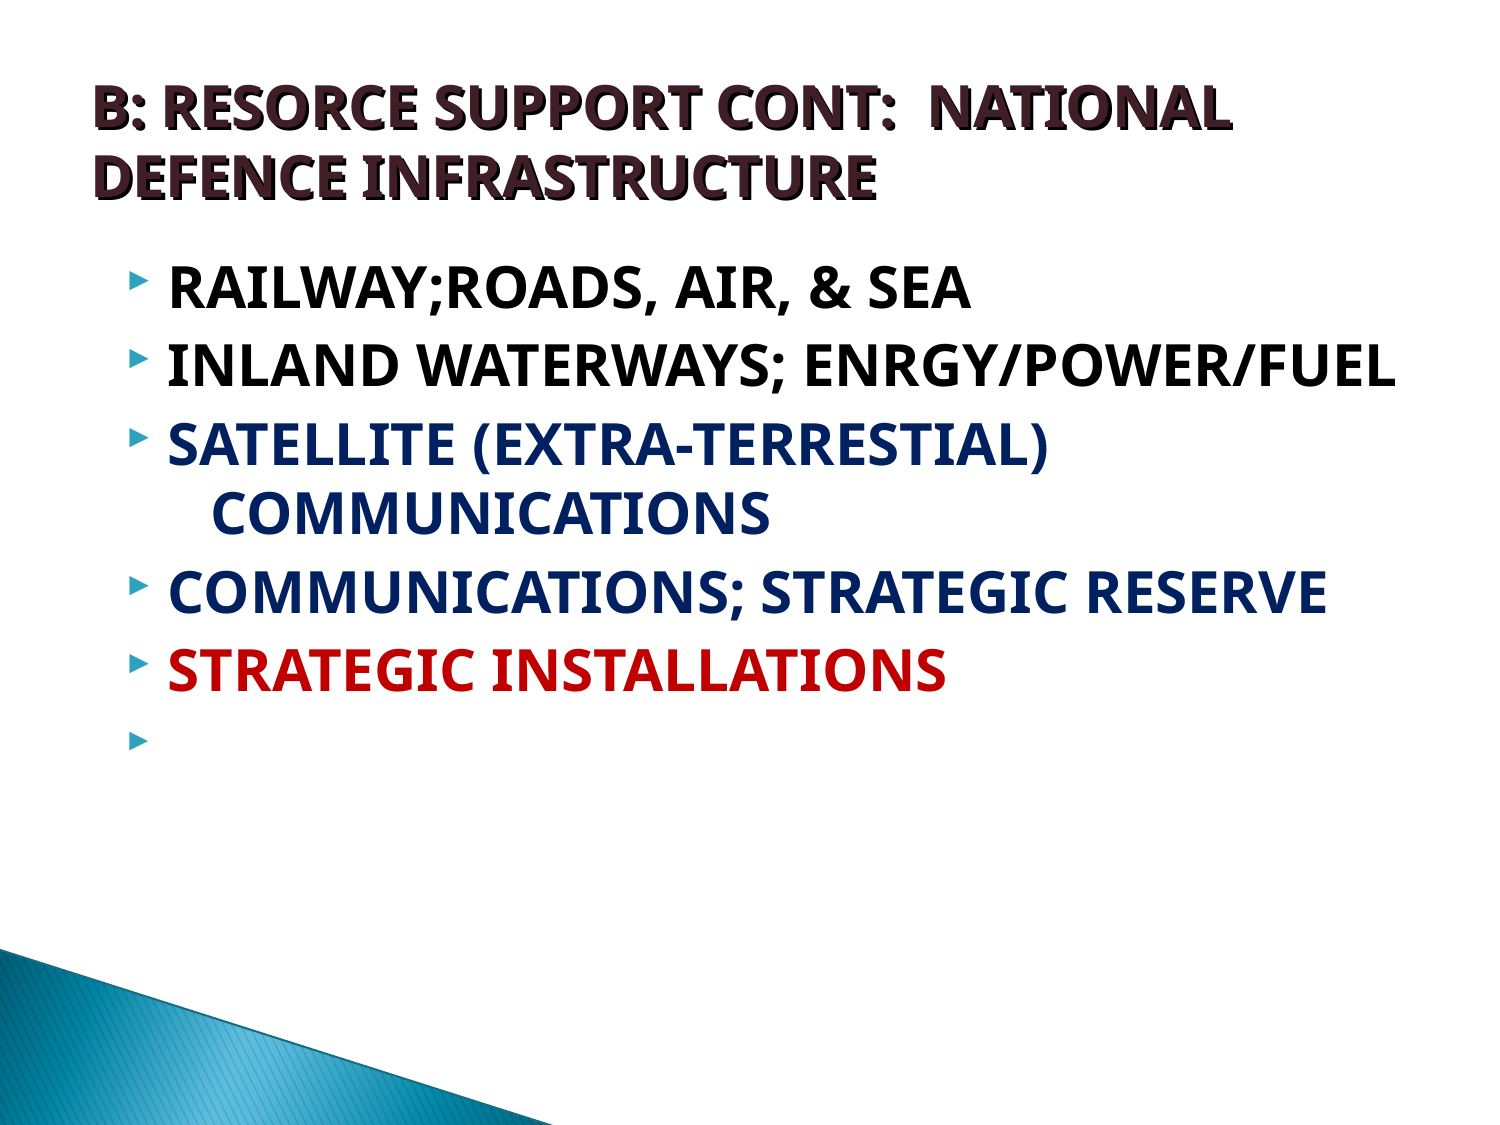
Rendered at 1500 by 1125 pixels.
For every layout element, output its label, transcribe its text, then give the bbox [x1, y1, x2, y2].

list RAILWAY;ROADS, AIR, & SEA INLAND WATERWAYS; ENRGY/POWER/FUEL SATELLITE (EXTRA-TERRESTIAL) COMMUNICATIONS COMMUNICATIONS; STRATEGIC RESERVE STRATEGIC INSTALLATIONS [75, 243, 1426, 986]
title B: RESORCE SUPPORT CONT: NATIONAL DEFENCE INFRASTRUCTURE [75, 45, 1426, 233]
